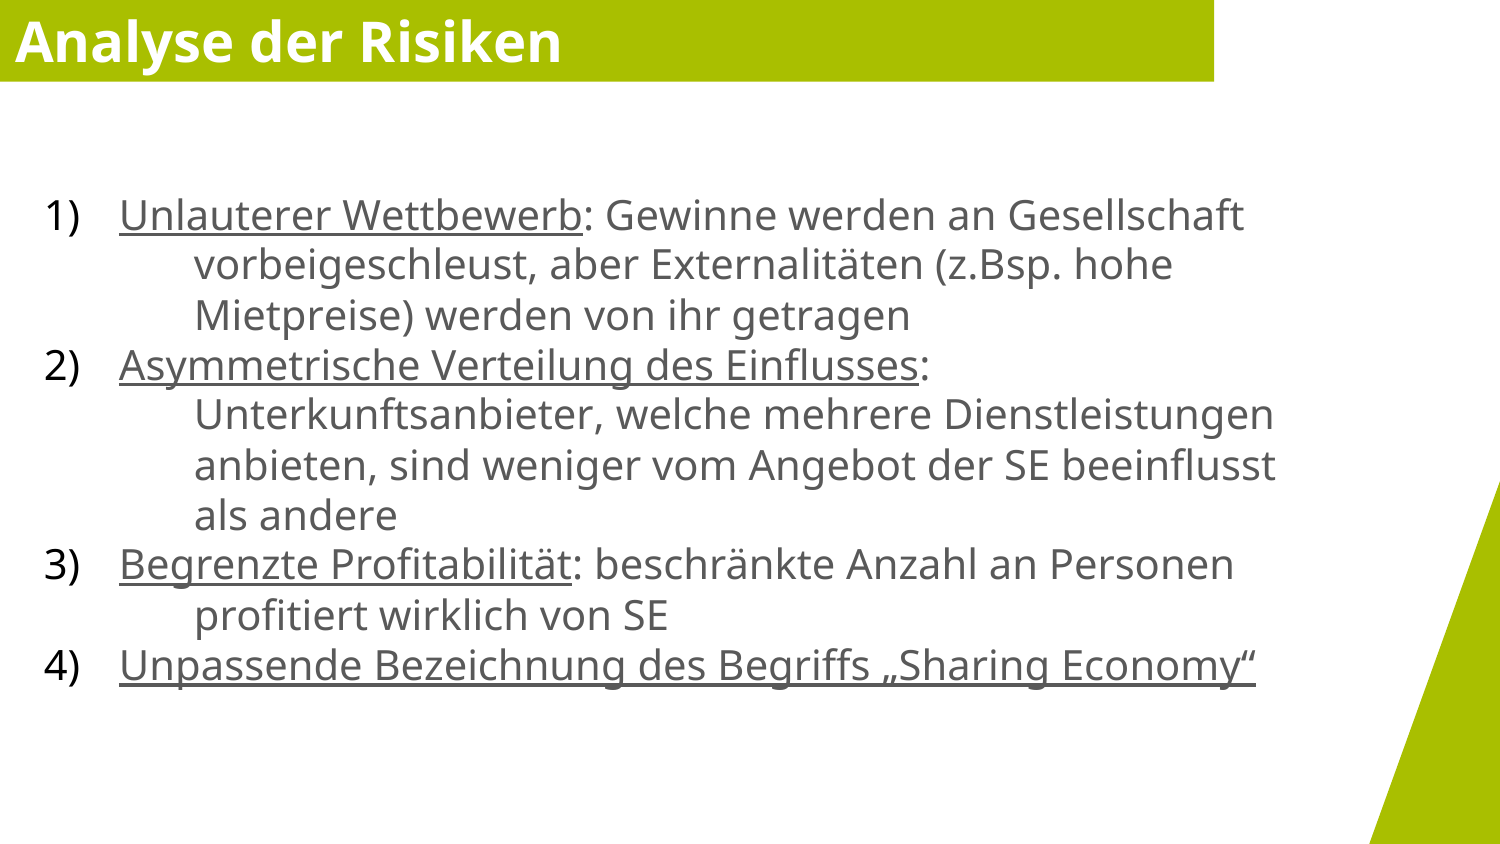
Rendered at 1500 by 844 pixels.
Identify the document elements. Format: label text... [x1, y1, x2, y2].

text_box Unlauterer Wettbewerb: Gewinne werden an Gesellschaft vorbeigeschleust, aber Externalitäten (z.Bsp. hohe Mietpreise) werden von ihr getragen Asymmetrische Verteilung des Einflusses: Unterkunftsanbieter, welche mehrere Dienstleistungen anbieten, sind weniger vom Angebot der SE beeinflusst als andere Begrenzte Profitabilität: beschränkte Anzahl an Personen profitiert wirklich von SE Unpassende Bezeichnung des Begriffs „Sharing Economy“ [28, 180, 1334, 651]
text_box [1369, 481, 1500, 844]
text_box Analyse der Risiken [0, 0, 1215, 82]
